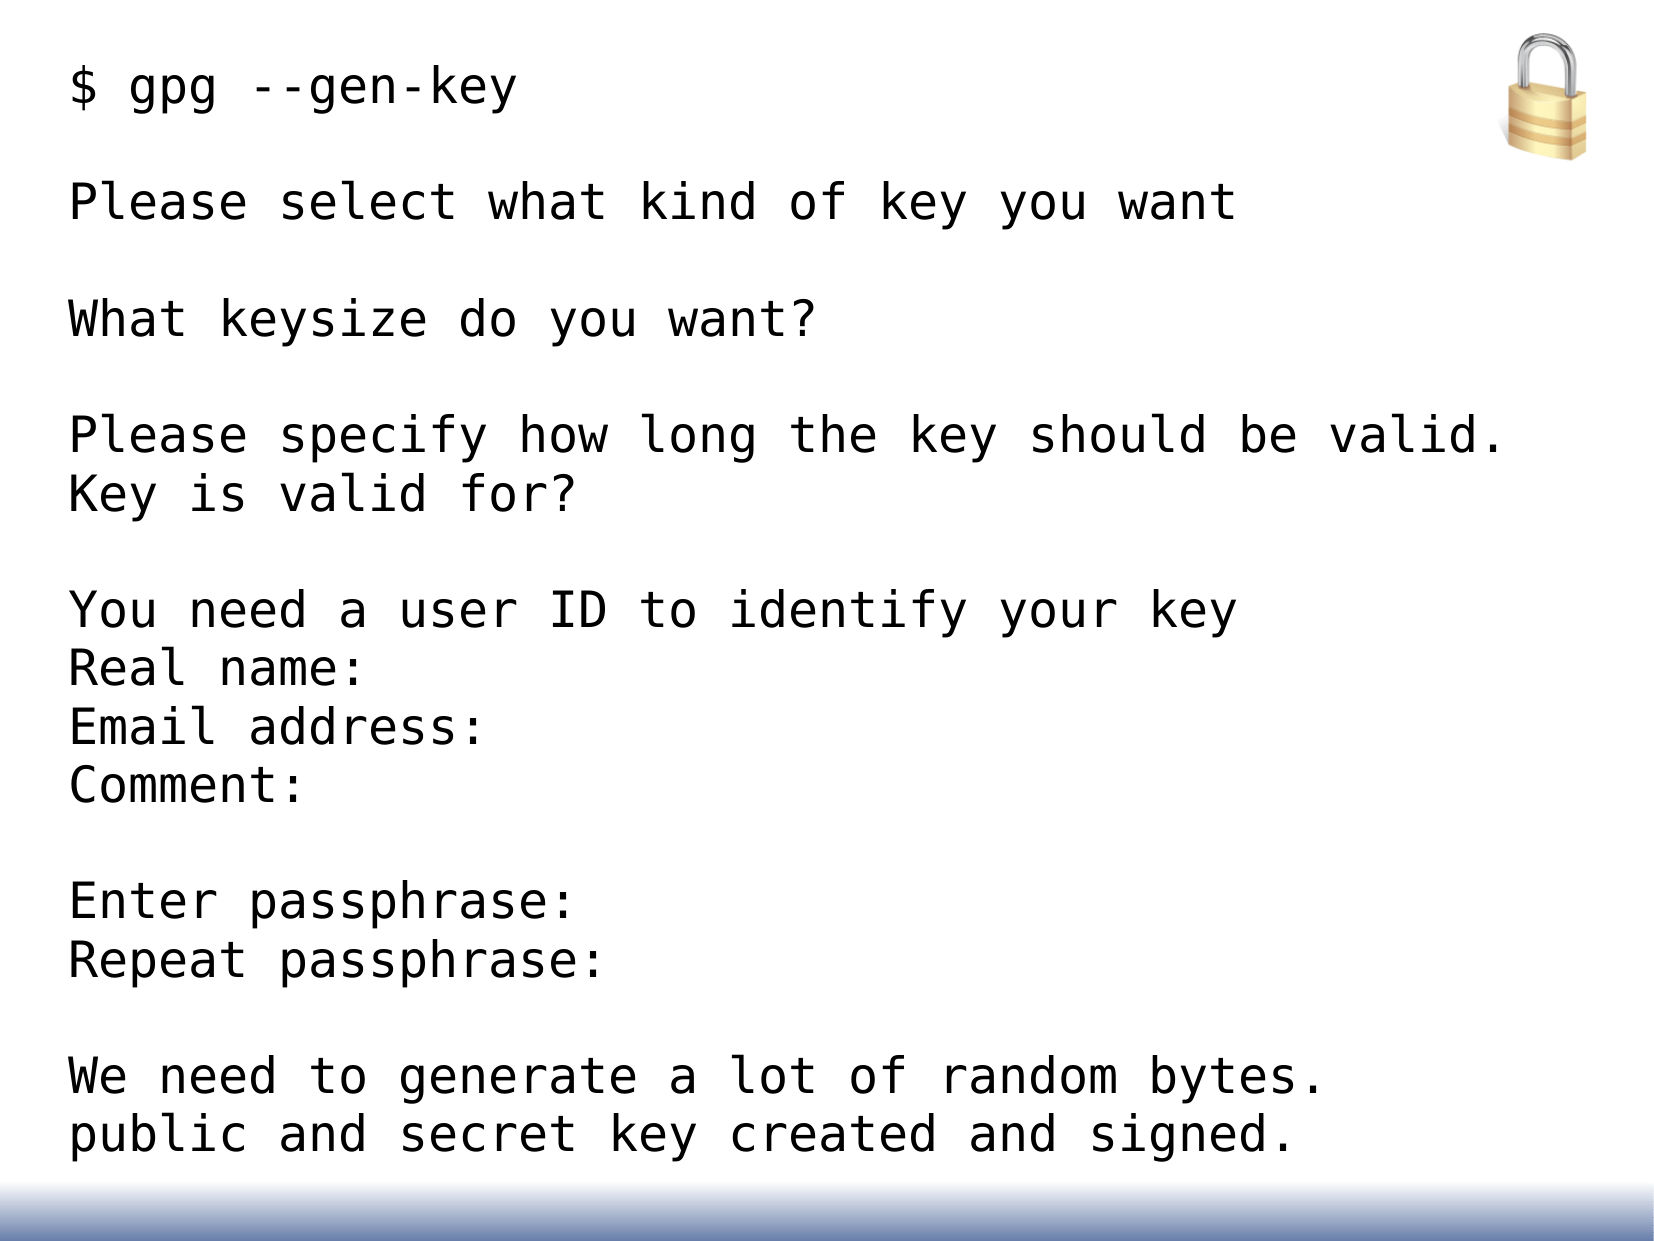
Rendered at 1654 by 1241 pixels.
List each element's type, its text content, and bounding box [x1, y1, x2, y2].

text_box $ gpg --gen-key Please select what kind of key you want What keysize do you want? Please specify how long the key should be valid. Key is valid for? You need a user ID to identify your key Real name: Email address: Comment: Enter passphrase: Repeat passphrase: We need to generate a lot of random bytes. public and secret key created and signed. [53, 49, 1527, 1171]
picture [1476, 29, 1613, 166]
